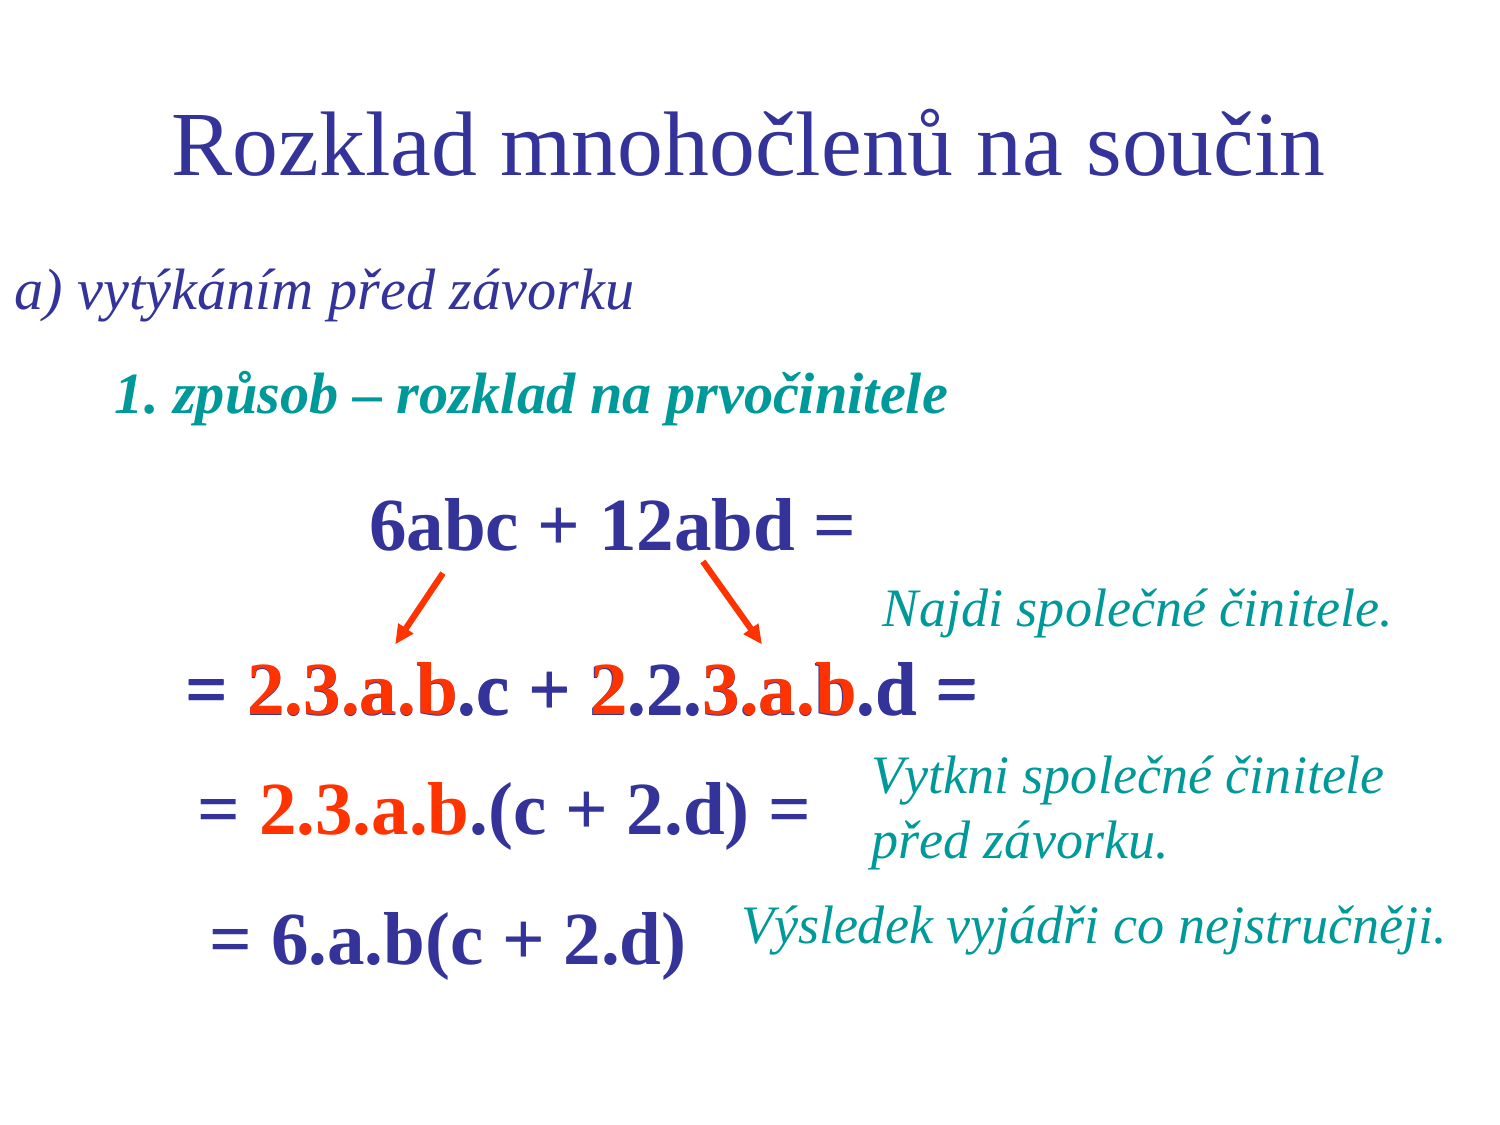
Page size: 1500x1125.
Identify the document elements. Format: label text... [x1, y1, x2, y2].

text_box 6abc + 12abd = [354, 467, 904, 574]
text_box Výsledek vyjádři co nejstručněji. [726, 881, 1500, 962]
text_box = 2.3.a.b.(c + 2.d) = [183, 751, 856, 857]
text_box Najdi společné činitele. [868, 564, 1500, 646]
text_box = 6.a.b(c + 2.d) [194, 881, 1152, 987]
text_box Rozklad mnohočlenů na součin [75, 45, 1426, 233]
text_box 1. způsob – rozklad na prvočinitele [100, 347, 975, 434]
text_box = 2.3.a.b.c + 2.2.3.a.b.d = [171, 632, 1128, 738]
text_box a) vytýkáním před závorku [0, 243, 762, 329]
text_box Vytkni společné činitele před závorku. [856, 731, 1500, 877]
